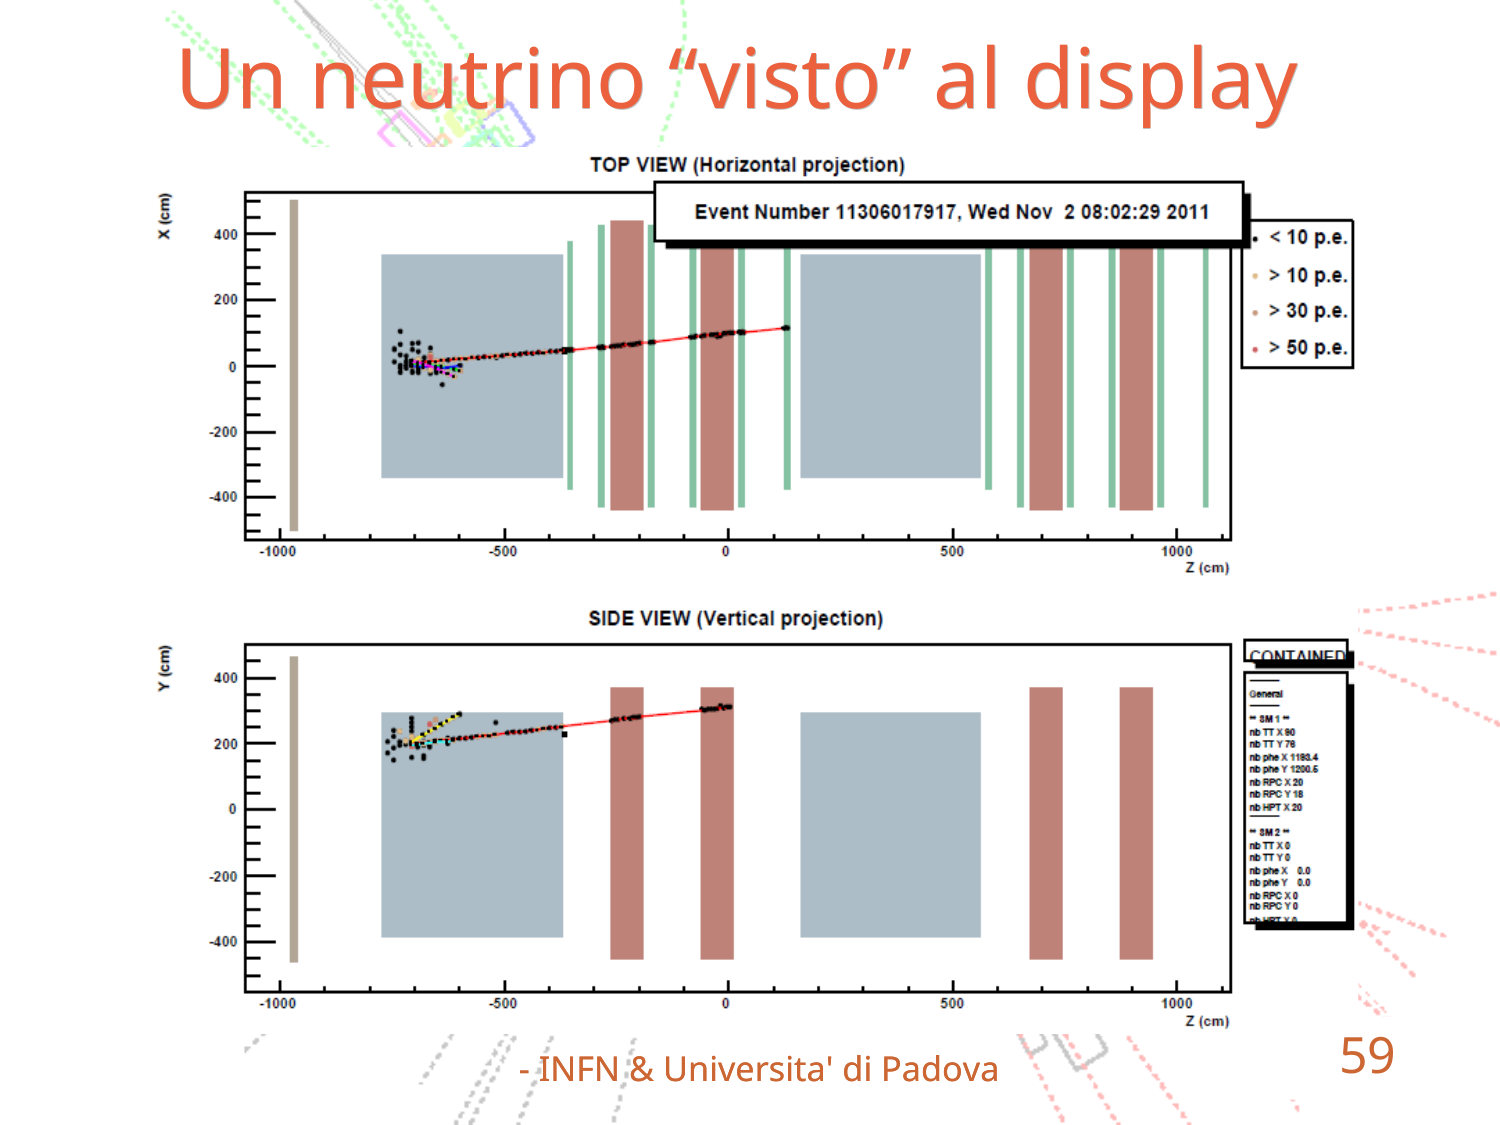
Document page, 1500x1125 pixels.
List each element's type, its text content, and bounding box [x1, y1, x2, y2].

text_box Un neutrino “visto” al display [160, 17, 1384, 133]
picture [0, 0, 1500, 1125]
